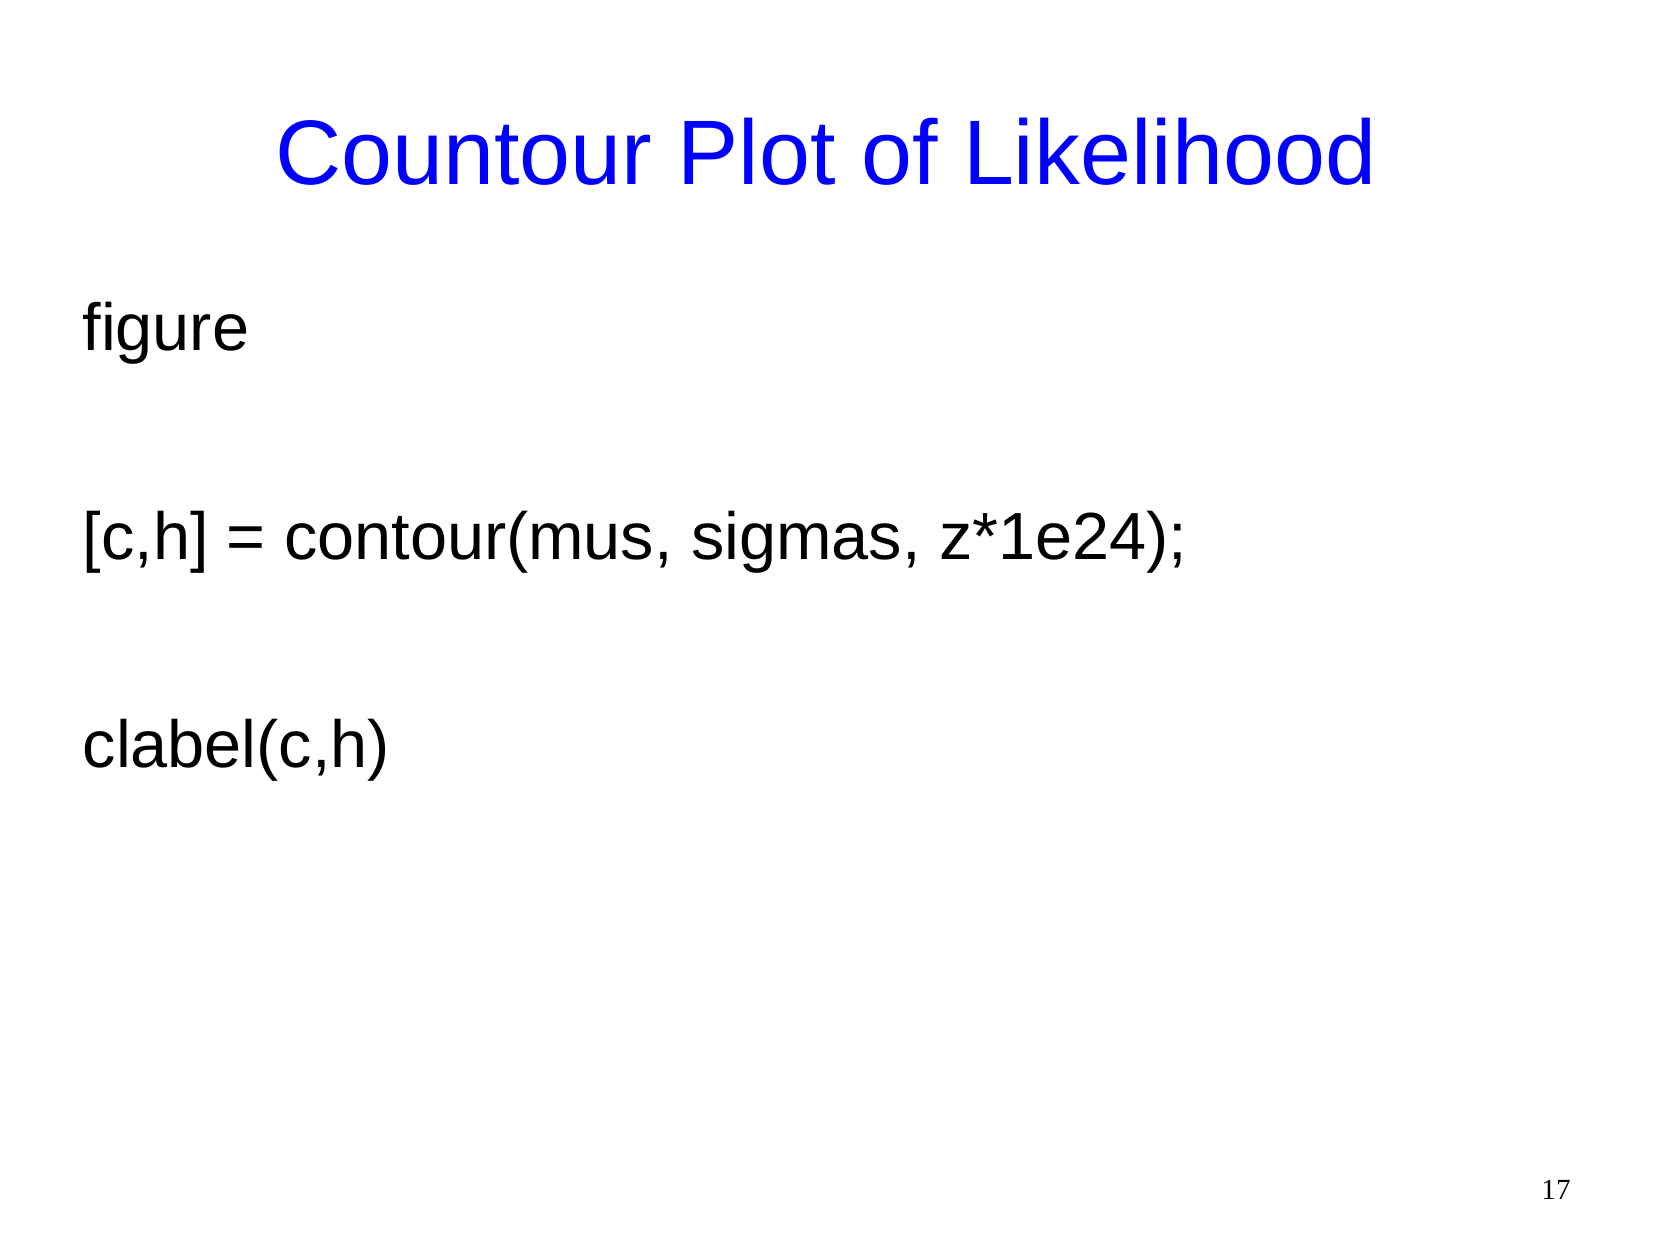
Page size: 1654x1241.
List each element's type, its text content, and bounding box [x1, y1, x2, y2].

title Countour Plot of Likelihood [82, 56, 1571, 250]
list figure [c,h] = contour(mus, sigmas, z*1e24); clabel(c,h) [82, 290, 1571, 1094]
